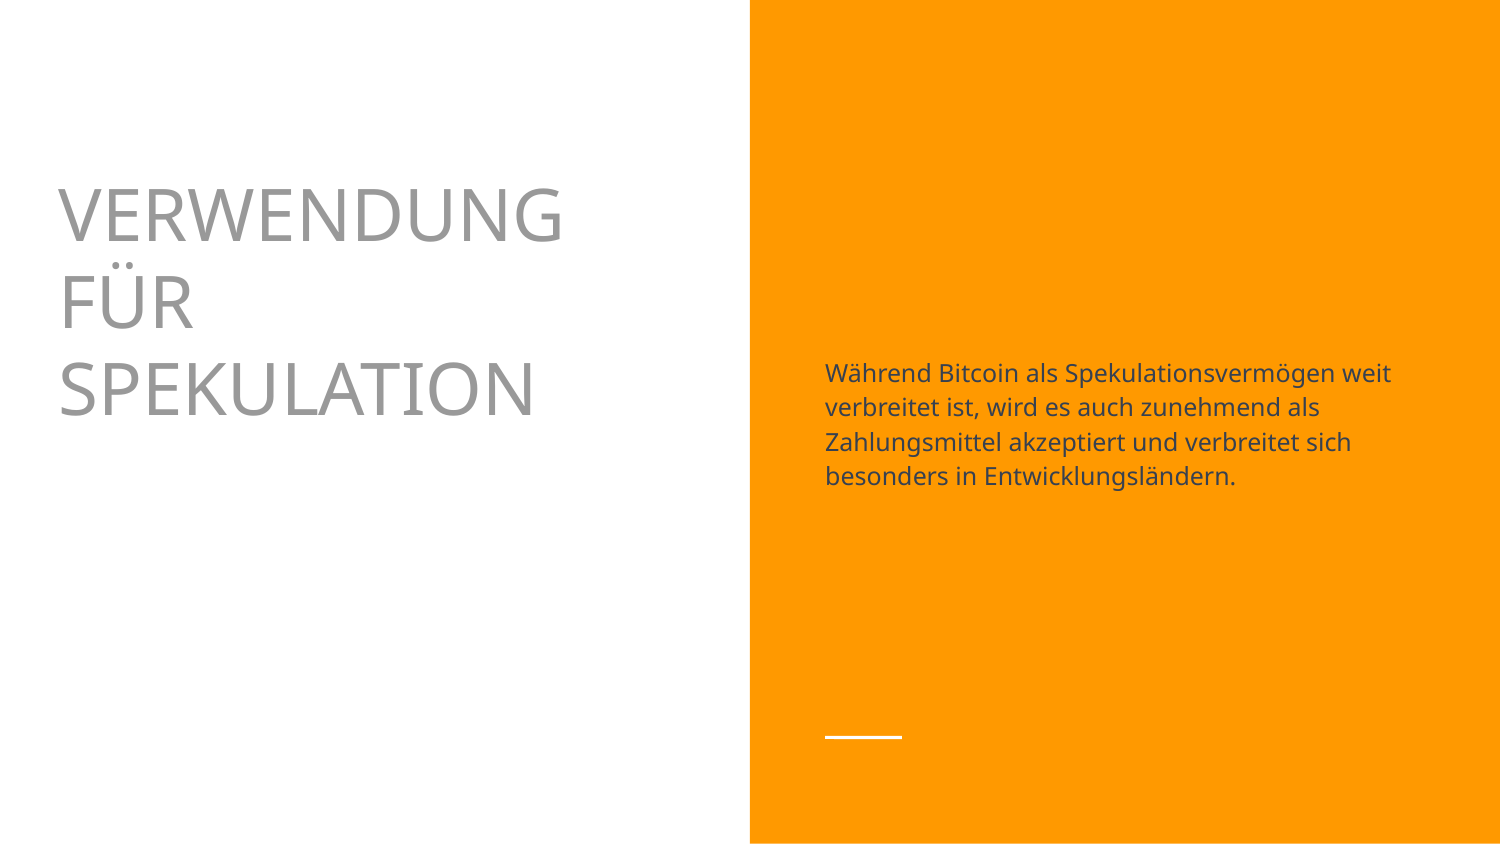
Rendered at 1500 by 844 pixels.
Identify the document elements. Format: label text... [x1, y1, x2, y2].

list Während Bitcoin als Spekulationsvermögen weit verbreitet ist, wird es auch zunehmend als Zahlungsmittel akzeptiert und verbreitet sich besonders in Entwicklungsländern. [810, 118, 1440, 725]
title VERWENDUNG FÜR SPEKULATION [43, 152, 708, 446]
